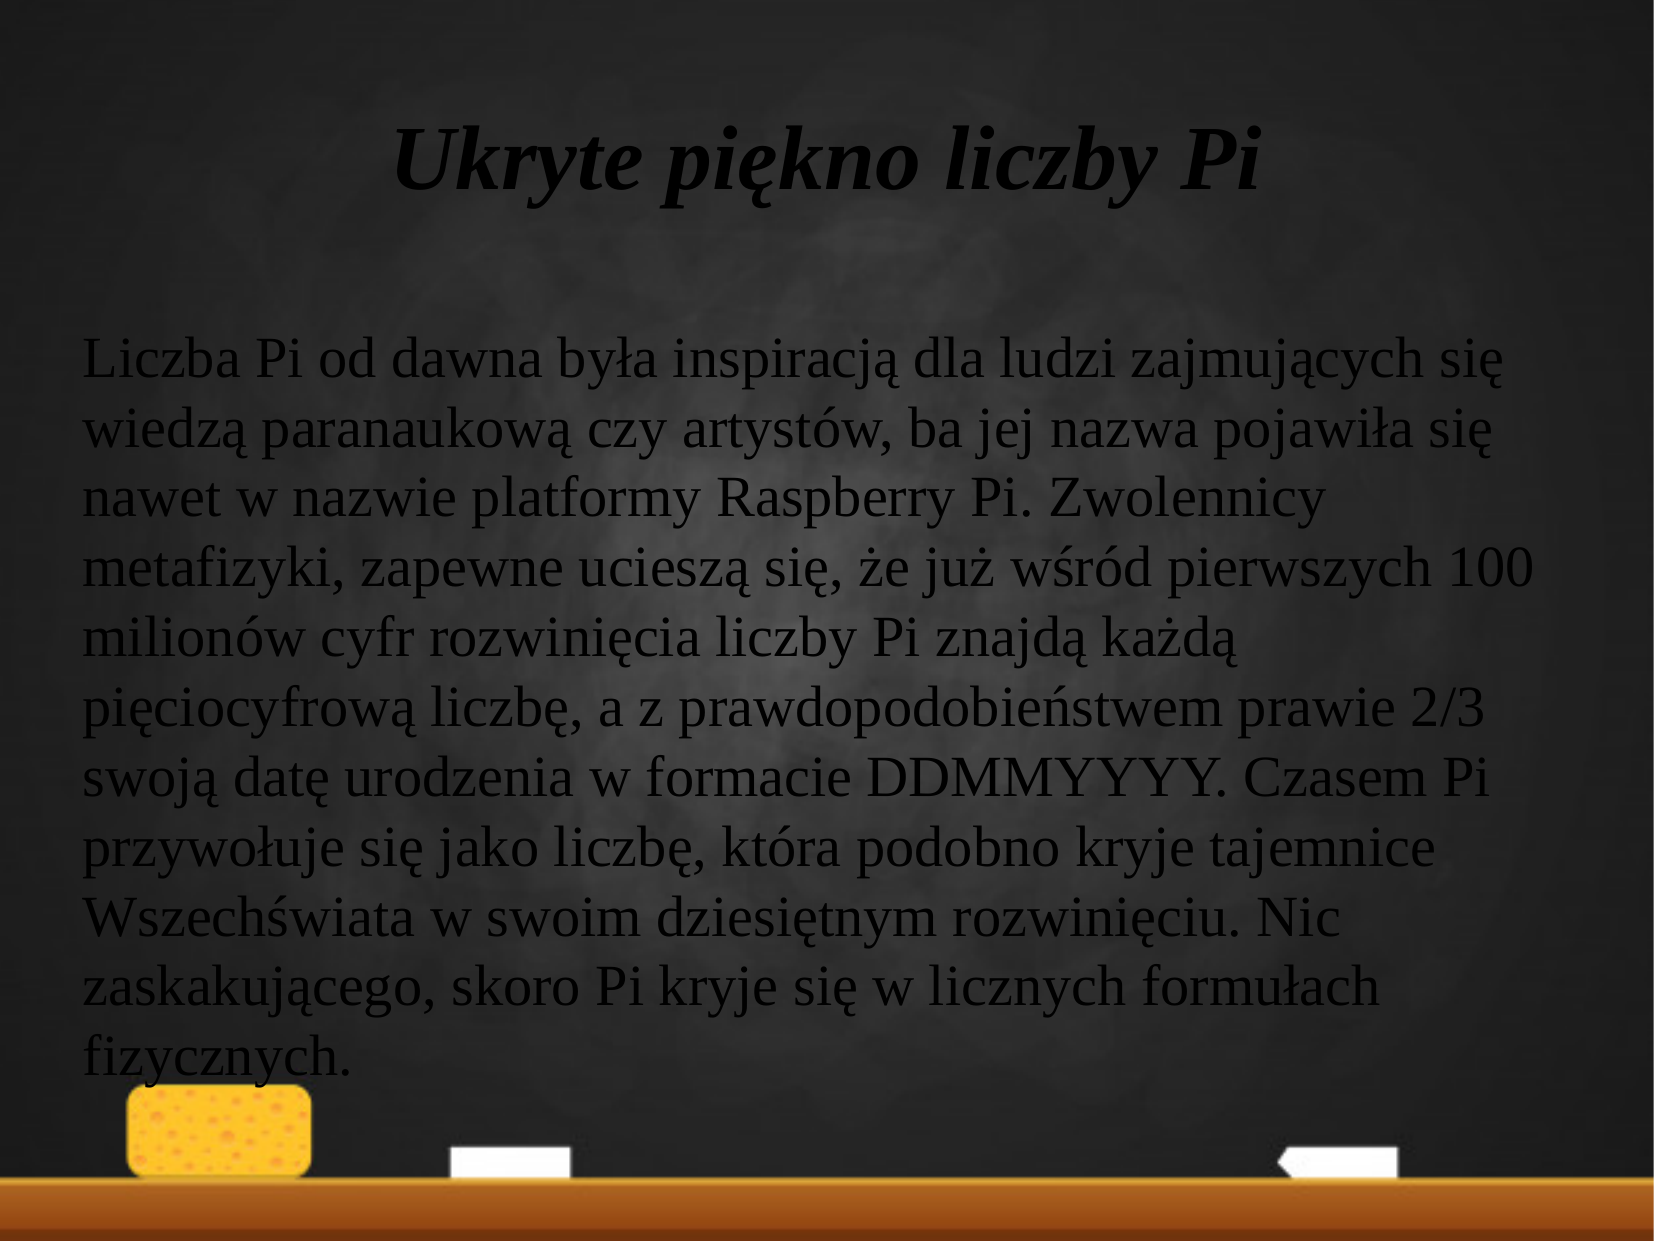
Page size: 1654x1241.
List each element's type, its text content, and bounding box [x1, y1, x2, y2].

list Liczba Pi od dawna była inspiracją dla ludzi zajmujących się wiedzą paranaukową czy artystów, ba jej nazwa pojawiła się nawet w nazwie platformy Raspberry Pi. Zwolennicy metafizyki, zapewne ucieszą się, że już wśród pierwszych 100 milionów cyfr rozwinięcia liczby Pi znajdą każdą pięciocyfrową liczbę, a z prawdopodobieństwem prawie 2/3 swoją datę urodzenia w formacie DDMMYYYY. Czasem Pi przywołuje się jako liczbę, która podobno kryje tajemnice Wszechświata w swoim dziesiętnym rozwinięciu. Nic zaskakującego, skoro Pi kryje się w licznych formułach fizycznych. [82, 318, 1571, 1138]
title Ukryte piękno liczby Pi [82, 49, 1571, 257]
